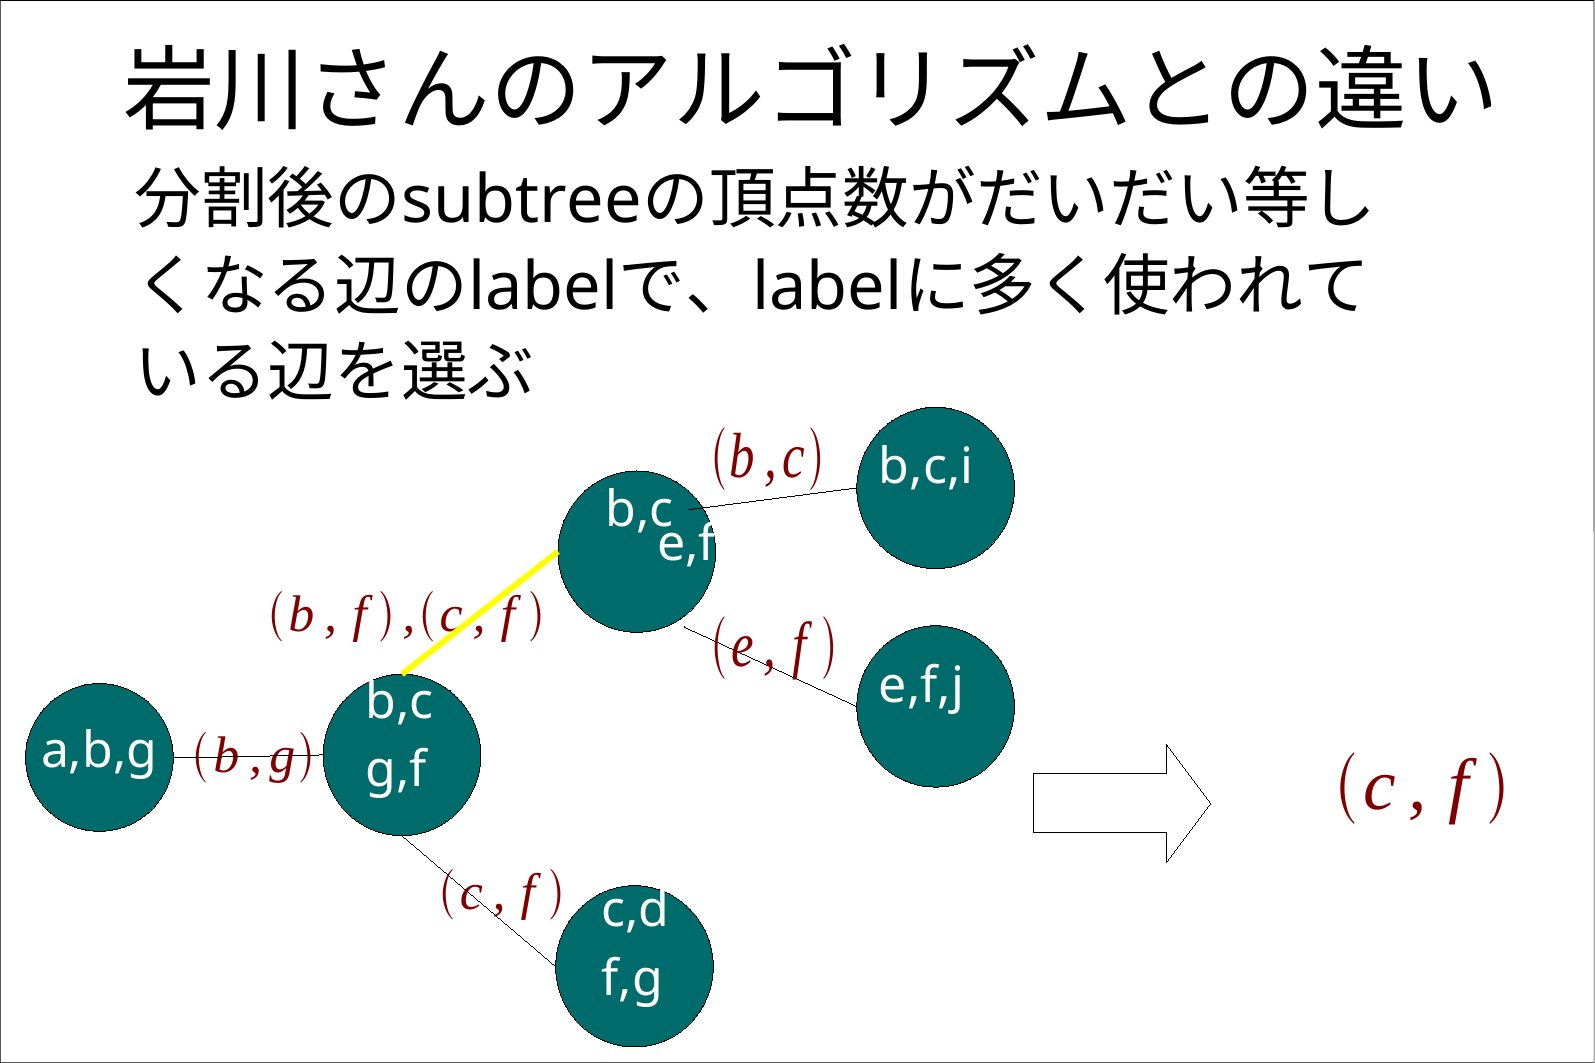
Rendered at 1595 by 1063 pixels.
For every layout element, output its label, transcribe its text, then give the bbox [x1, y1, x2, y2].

chart [705, 609, 843, 682]
text_box b,c g,f [350, 683, 528, 801]
text_box [1033, 744, 1211, 863]
chart [705, 420, 831, 493]
text_box e,f,j [864, 667, 1034, 780]
chart [186, 713, 321, 786]
text_box [555, 902, 586, 1030]
title 岩川さんのアルゴリズムとの違い [117, 8, 1506, 191]
text_box c,d f,g [586, 891, 798, 1046]
text_box [856, 454, 864, 522]
text_box a,b,g [25, 683, 174, 832]
chart [261, 573, 524, 677]
chart [1328, 727, 1516, 830]
list 分割後のsubtreeの頂点数がだいだい等し くなる辺のlabelで、labelに多く使われて いる辺を選ぶ [117, 177, 1478, 950]
text_box [856, 672, 864, 740]
text_box [904, 562, 967, 569]
text_box [866, 407, 1005, 449]
text_box [558, 470, 694, 633]
text_box b,c,i [864, 449, 1034, 562]
chart [444, 573, 551, 646]
text_box [323, 694, 467, 836]
text_box [866, 625, 1005, 667]
text_box b,c e,f [590, 491, 764, 607]
text_box [606, 885, 660, 891]
text_box [903, 780, 968, 788]
text_box [372, 674, 438, 683]
chart [433, 851, 571, 924]
